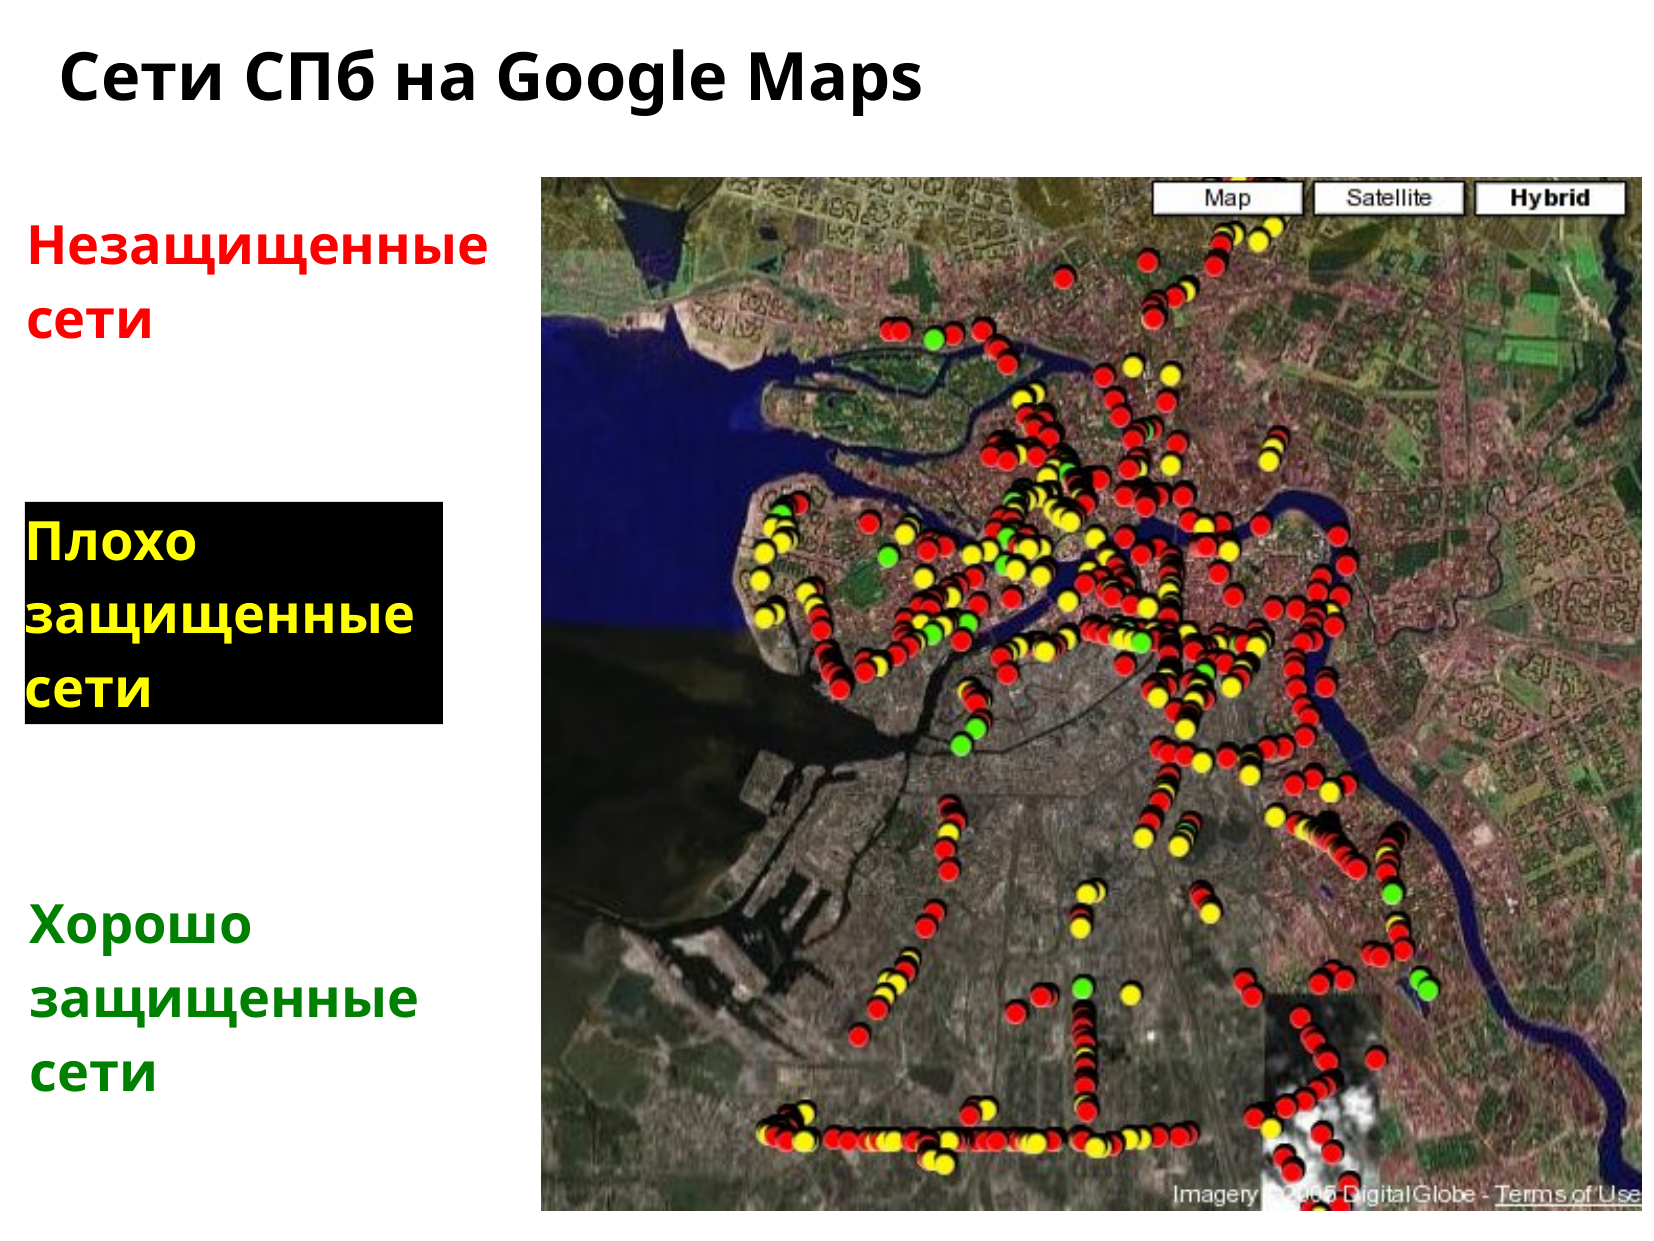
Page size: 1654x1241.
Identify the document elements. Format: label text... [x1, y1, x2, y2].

text_box Хорошо защищенные сети [29, 885, 448, 1084]
picture [541, 177, 1642, 1211]
text_box Сети СПб на Google Maps [59, 29, 1093, 142]
text_box Плохо защищенные сети [24, 501, 443, 701]
text_box Незащищенные сети [25, 206, 526, 339]
